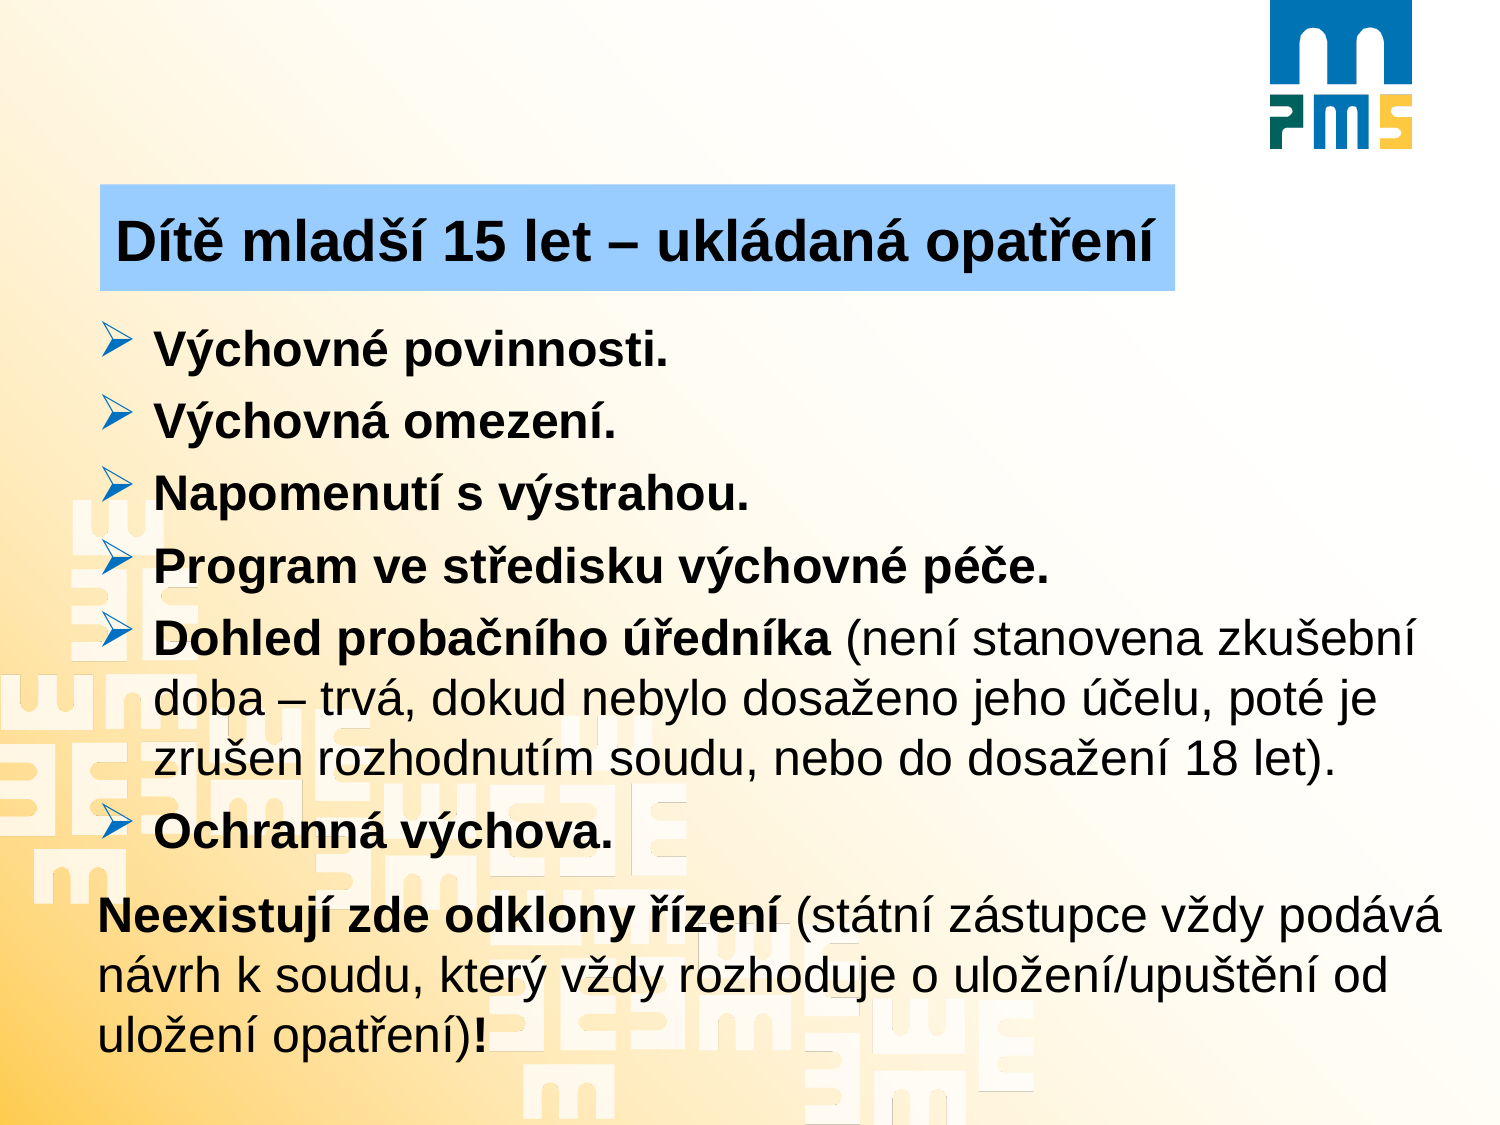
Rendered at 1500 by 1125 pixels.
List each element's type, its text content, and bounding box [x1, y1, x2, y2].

title Dítě mladší 15 let – ukládaná opatření [100, 184, 1176, 290]
picture [0, 0, 1500, 1125]
text_box Výchovné povinnosti. Výchovná omezení. Napomenutí s výstrahou. Program ve středisku výchovné péče. Dohled probačního úředníka (není stanovena zkušební doba – trvá, dokud nebylo dosaženo jeho účelu, poté je zrušen rozhodnutím soudu, nebo do dosažení 18 let). Ochranná výchova. Neexistují zde odklony řízení (státní zástupce vždy podává návrh k soudu, který vždy rozhoduje o uložení/upuštění od uložení opatření)! [82, 290, 1477, 1000]
